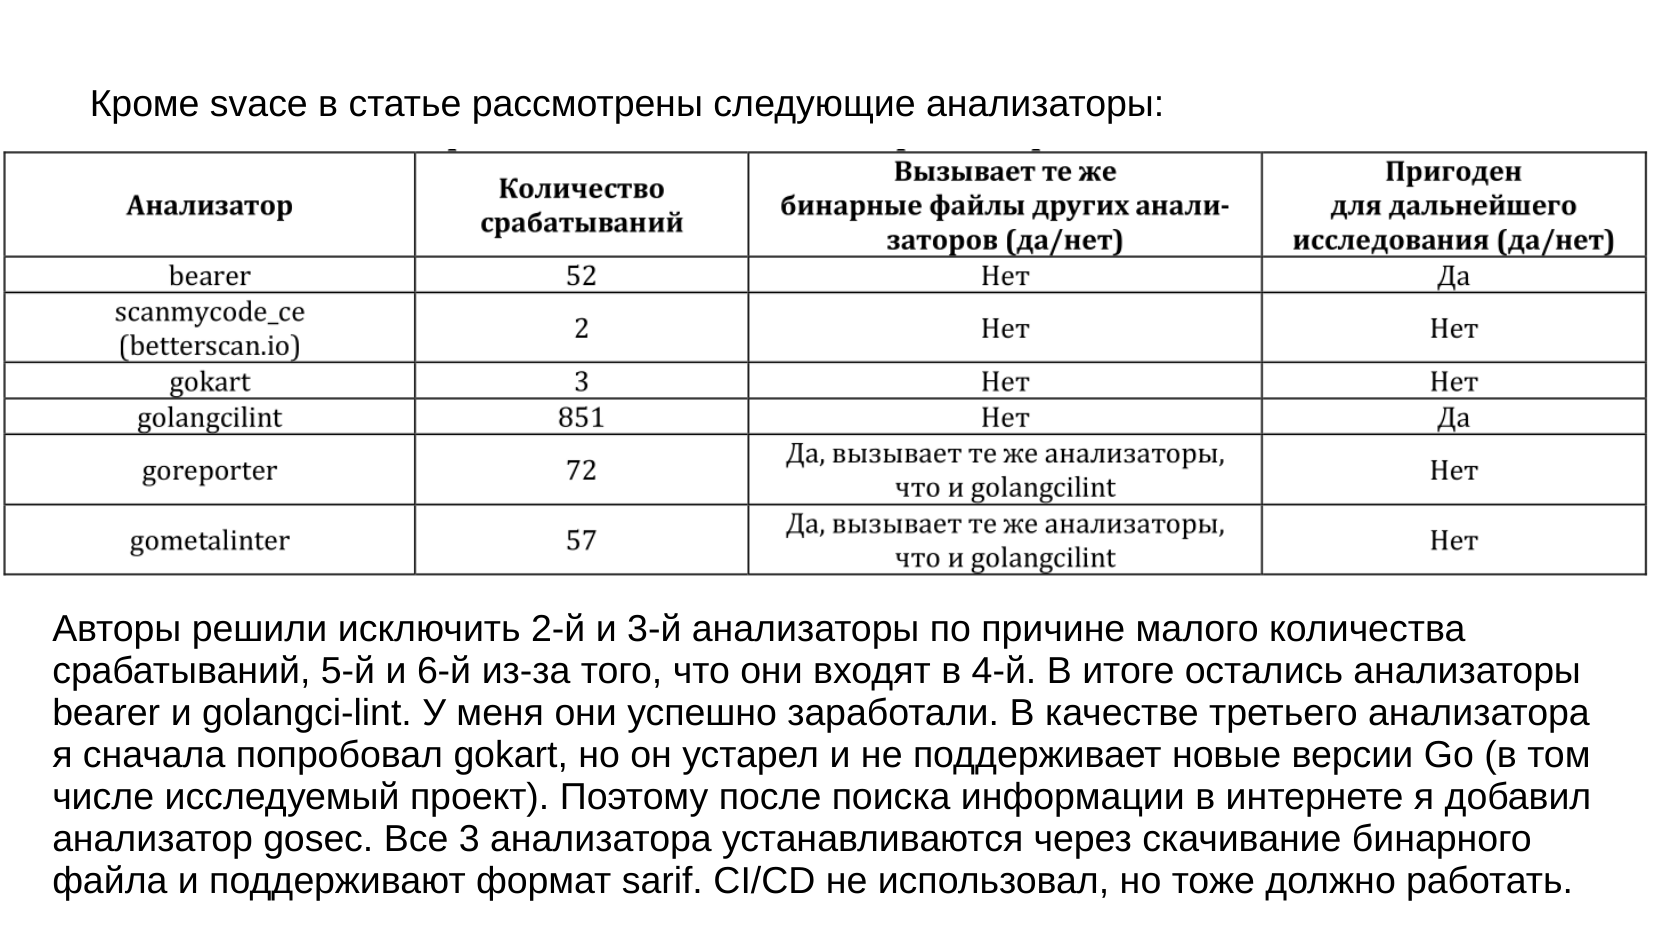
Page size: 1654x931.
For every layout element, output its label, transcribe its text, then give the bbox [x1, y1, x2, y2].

picture [0, 149, 1654, 585]
text_box Кроме svace в статье рассмотрены следующие анализаторы: [75, 75, 1613, 226]
text_box Авторы решили исключить 2-й и 3-й анализаторы по причине малого количества срабатываний, 5-й и 6-й из-за того, что они входят в 4-й. В итоге остались анализаторы bearer и golangci-lint. У меня они успешно заработали. В качестве третьего анализатора я сначала попробовал gokart, но он устарел и не поддерживает новые версии Go (в том числе исследуемый проект). Поэтому после поиска информации в интернете я добавил анализатор gosec. Все 3 анализатора устанавливаются через скачивание бинарного файла и поддерживают формат sarif. CI/CD не использовал, но тоже должно работать. [37, 600, 1613, 909]
